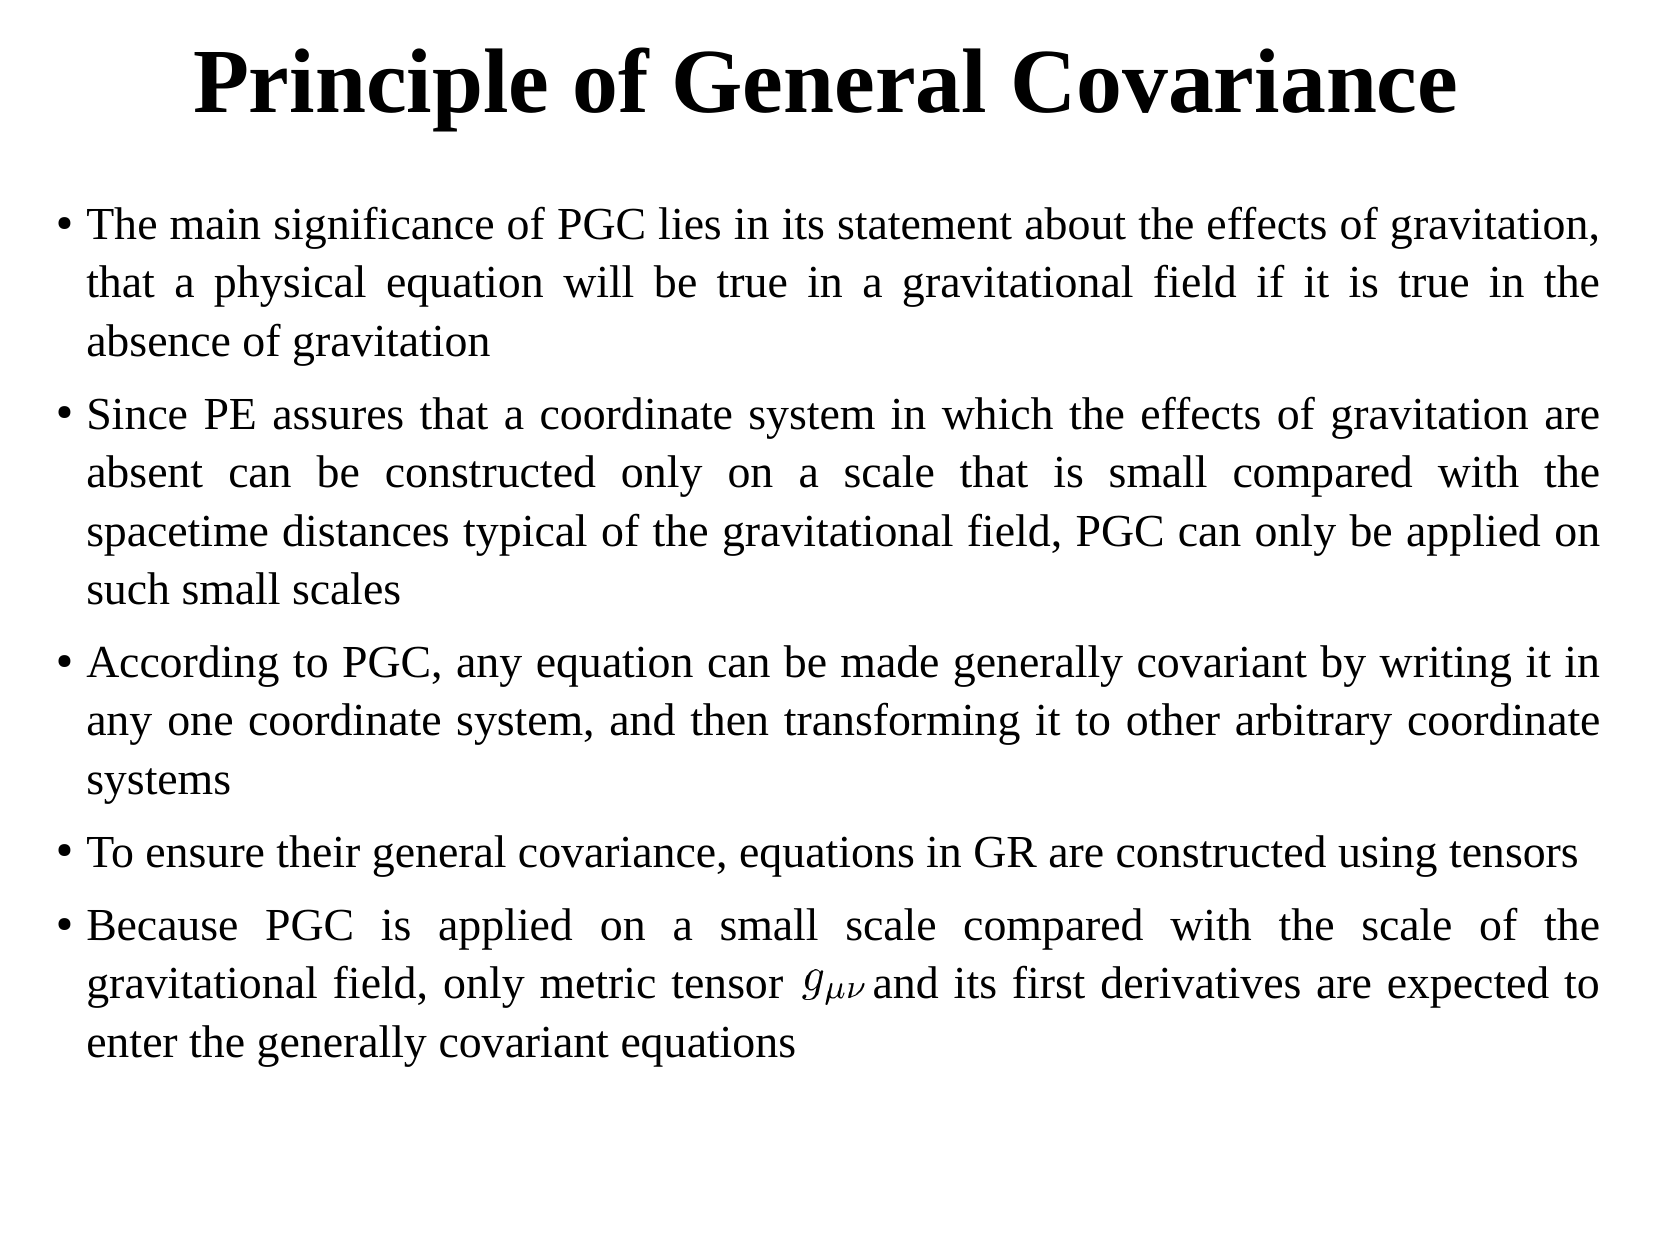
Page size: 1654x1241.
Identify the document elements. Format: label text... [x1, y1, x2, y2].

picture [802, 969, 865, 1005]
list The main significance of PGC lies in its statement about the effects of gravitation, that a physical equation will be true in a gravitational field if it is true in the absence of gravitation Since PE assures that a coordinate system in which the effects of gravitation are absent can be constructed only on a scale that is small compared with the spacetime distances typical of the gravitational field, PGC can only be applied on such small scales According to PGC, any equation can be made generally covariant by writing it in any one coordinate system, and then transforming it to other arbitrary coordinate systems To ensure their general covariance, equations in GR are constructed using tensors Because PGC is applied on a small scale compared with the scale of the gravitational field, only metric tensor and its first derivatives are expected to enter the generally covariant equations [56, 191, 1602, 1074]
title Principle of General Covariance [82, 30, 1571, 133]
